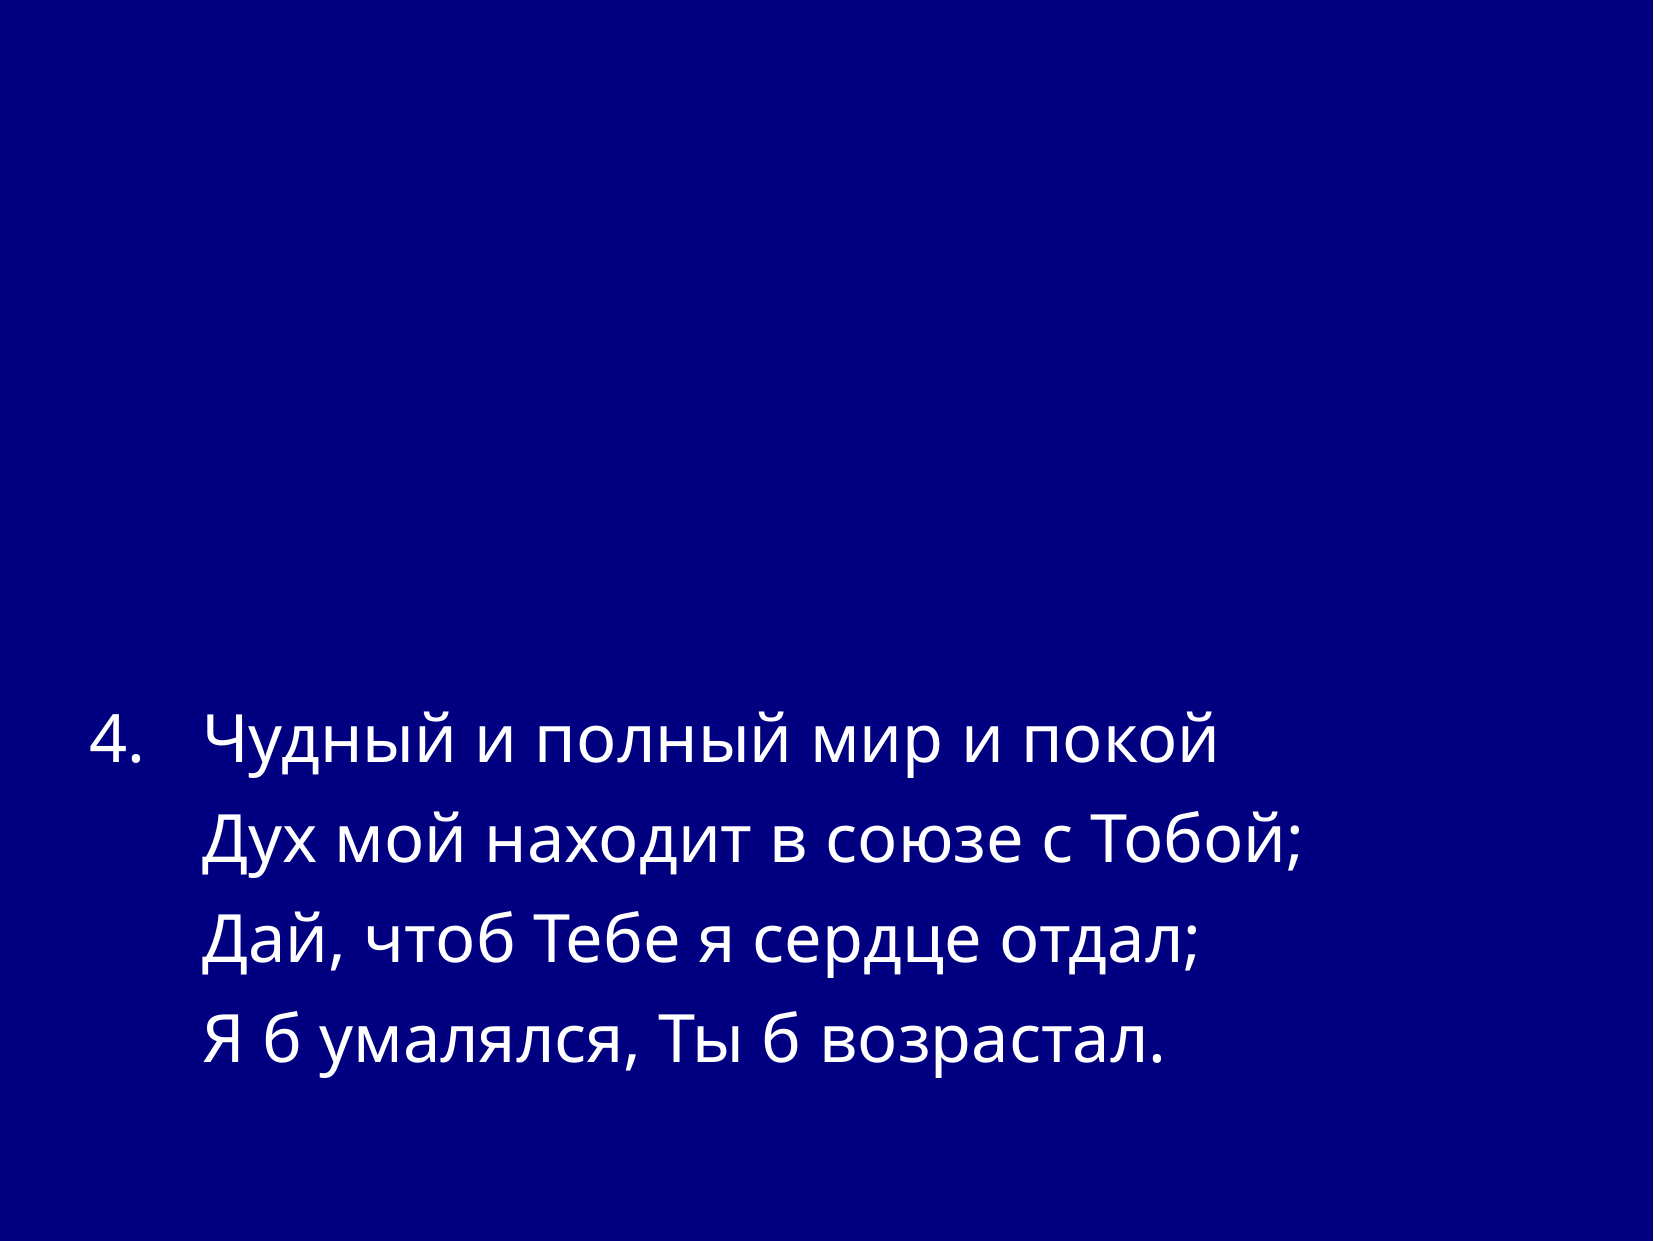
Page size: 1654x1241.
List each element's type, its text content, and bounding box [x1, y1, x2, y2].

text_box 4. Чудный и полный мир и покой Дух мой находит в союзе с Тобой; Дай, чтоб Тебе я сердце отдал; Я б умалялся, Ты б возрастал. [75, 675, 1576, 1163]
